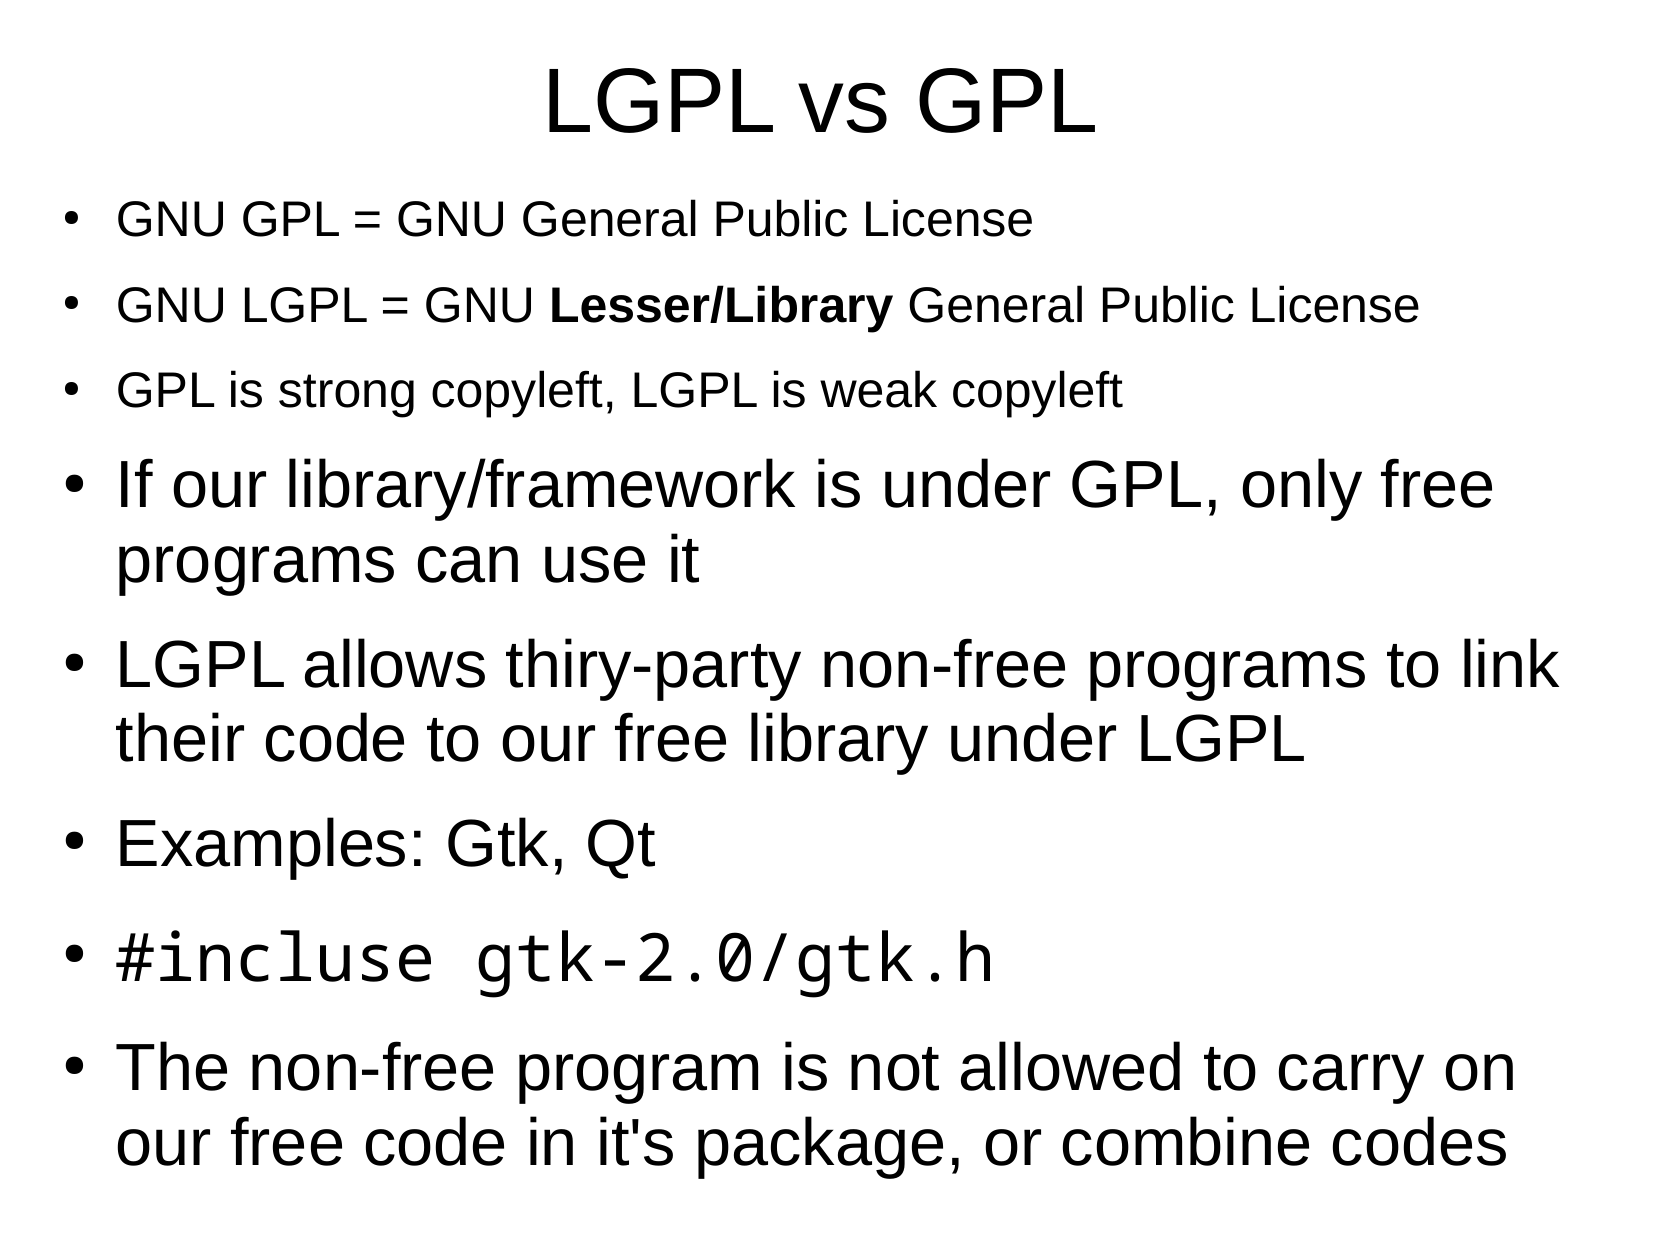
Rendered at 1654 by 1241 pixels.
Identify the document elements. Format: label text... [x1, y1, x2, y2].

list GNU GPL = GNU General Public License GNU LGPL = GNU Lesser/Library General Public License GPL is strong copyleft, LGPL is weak copyleft If our library/framework is under GPL, only free programs can use it LGPL allows thiry-party non-free programs to link their code to our free library under LGPL Examples: Gtk, Qt #incluse gtk-2.0/gtk.h The non-free program is not allowed to carry on our free code in it's package, or combine codes [45, 191, 1621, 1241]
title LGPL vs GPL [76, 37, 1565, 165]
